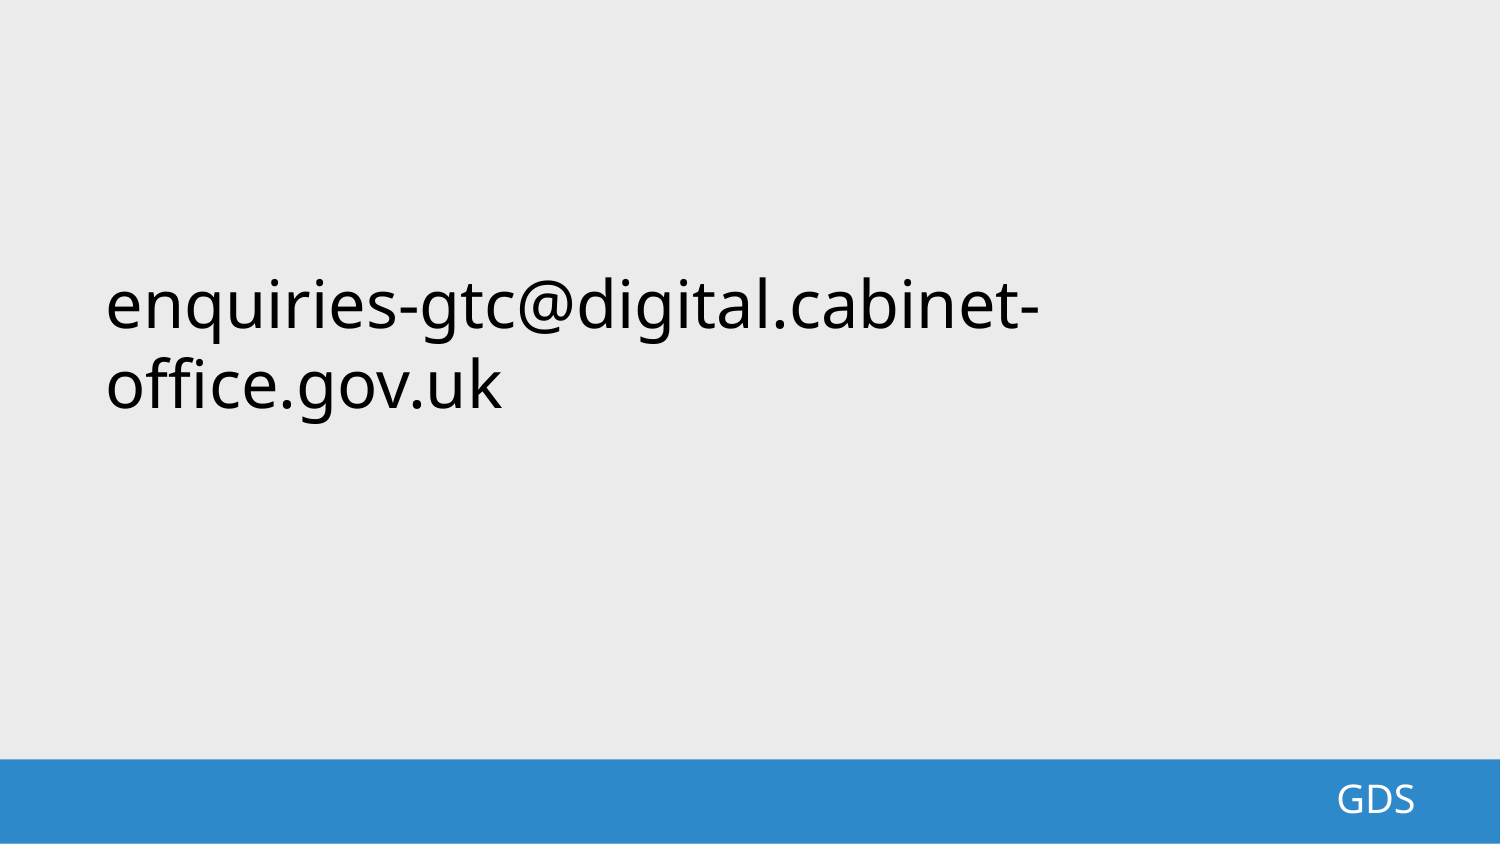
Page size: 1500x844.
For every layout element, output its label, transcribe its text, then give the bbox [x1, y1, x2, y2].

text_box enquiries-gtc@digital.cabinet-office.gov.uk [102, 0, 1397, 765]
